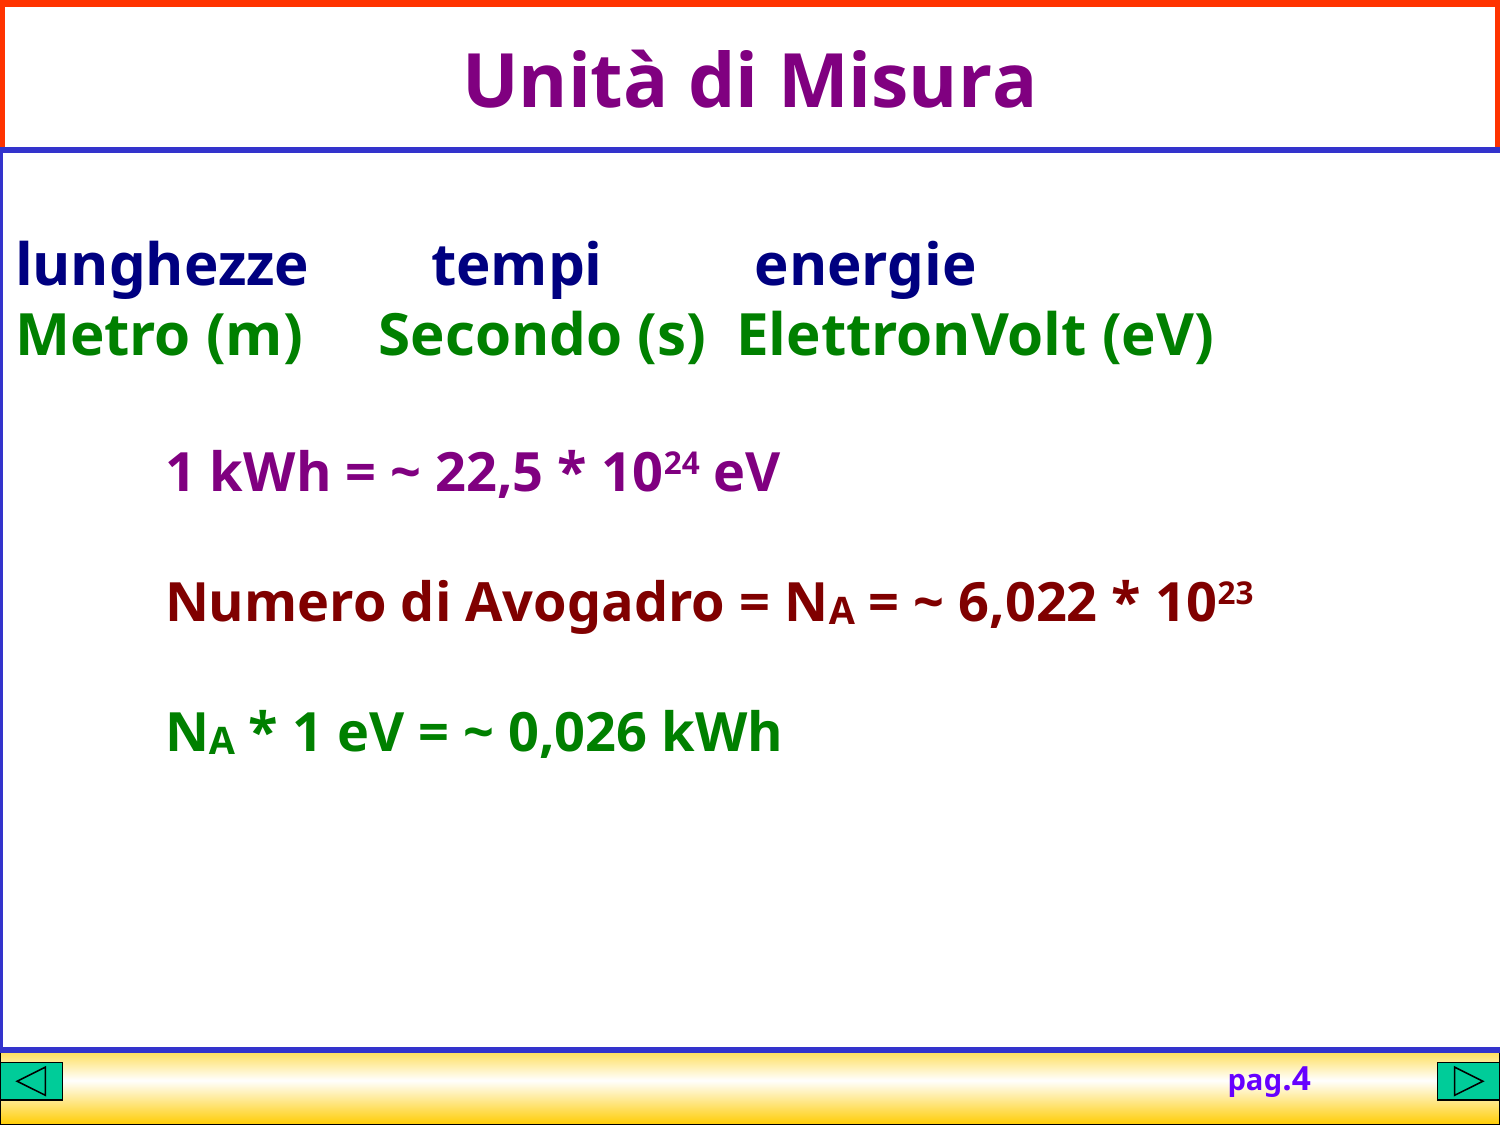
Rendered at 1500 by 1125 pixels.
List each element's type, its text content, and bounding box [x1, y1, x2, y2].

title Unità di Misura [0, 2, 1500, 147]
text_box lunghezze tempi energie Metro (m) Secondo (s) ElettronVolt (eV) 1 kWh = ~ 22,5 * 1024 eV Numero di Avogadro = NA = ~ 6,022 * 1023 NA * 1 eV = ~ 0,026 kWh [0, 149, 1500, 1051]
